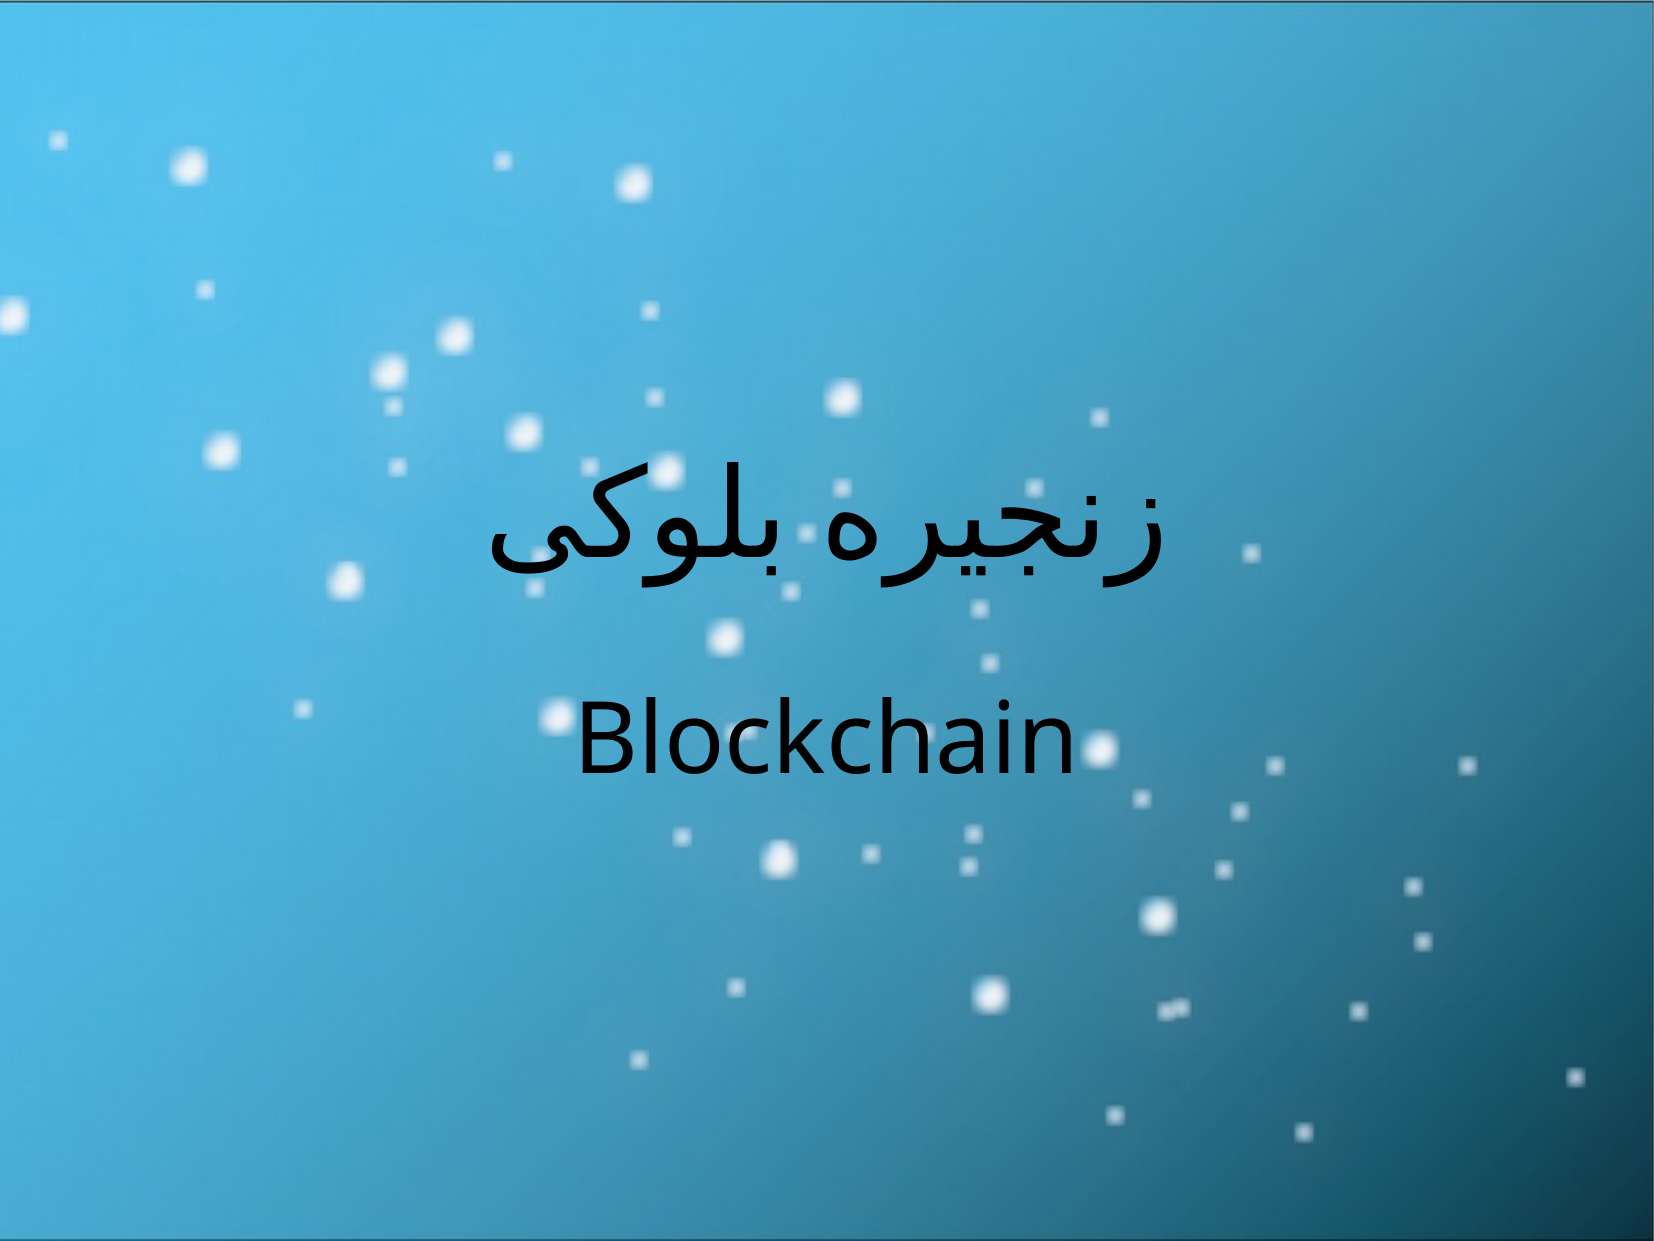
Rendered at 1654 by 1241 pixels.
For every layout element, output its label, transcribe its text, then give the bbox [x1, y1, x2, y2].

picture [0, 0, 1654, 1241]
title Blockchain [82, 630, 1571, 838]
title زنجیره بلوکی [82, 423, 1571, 630]
